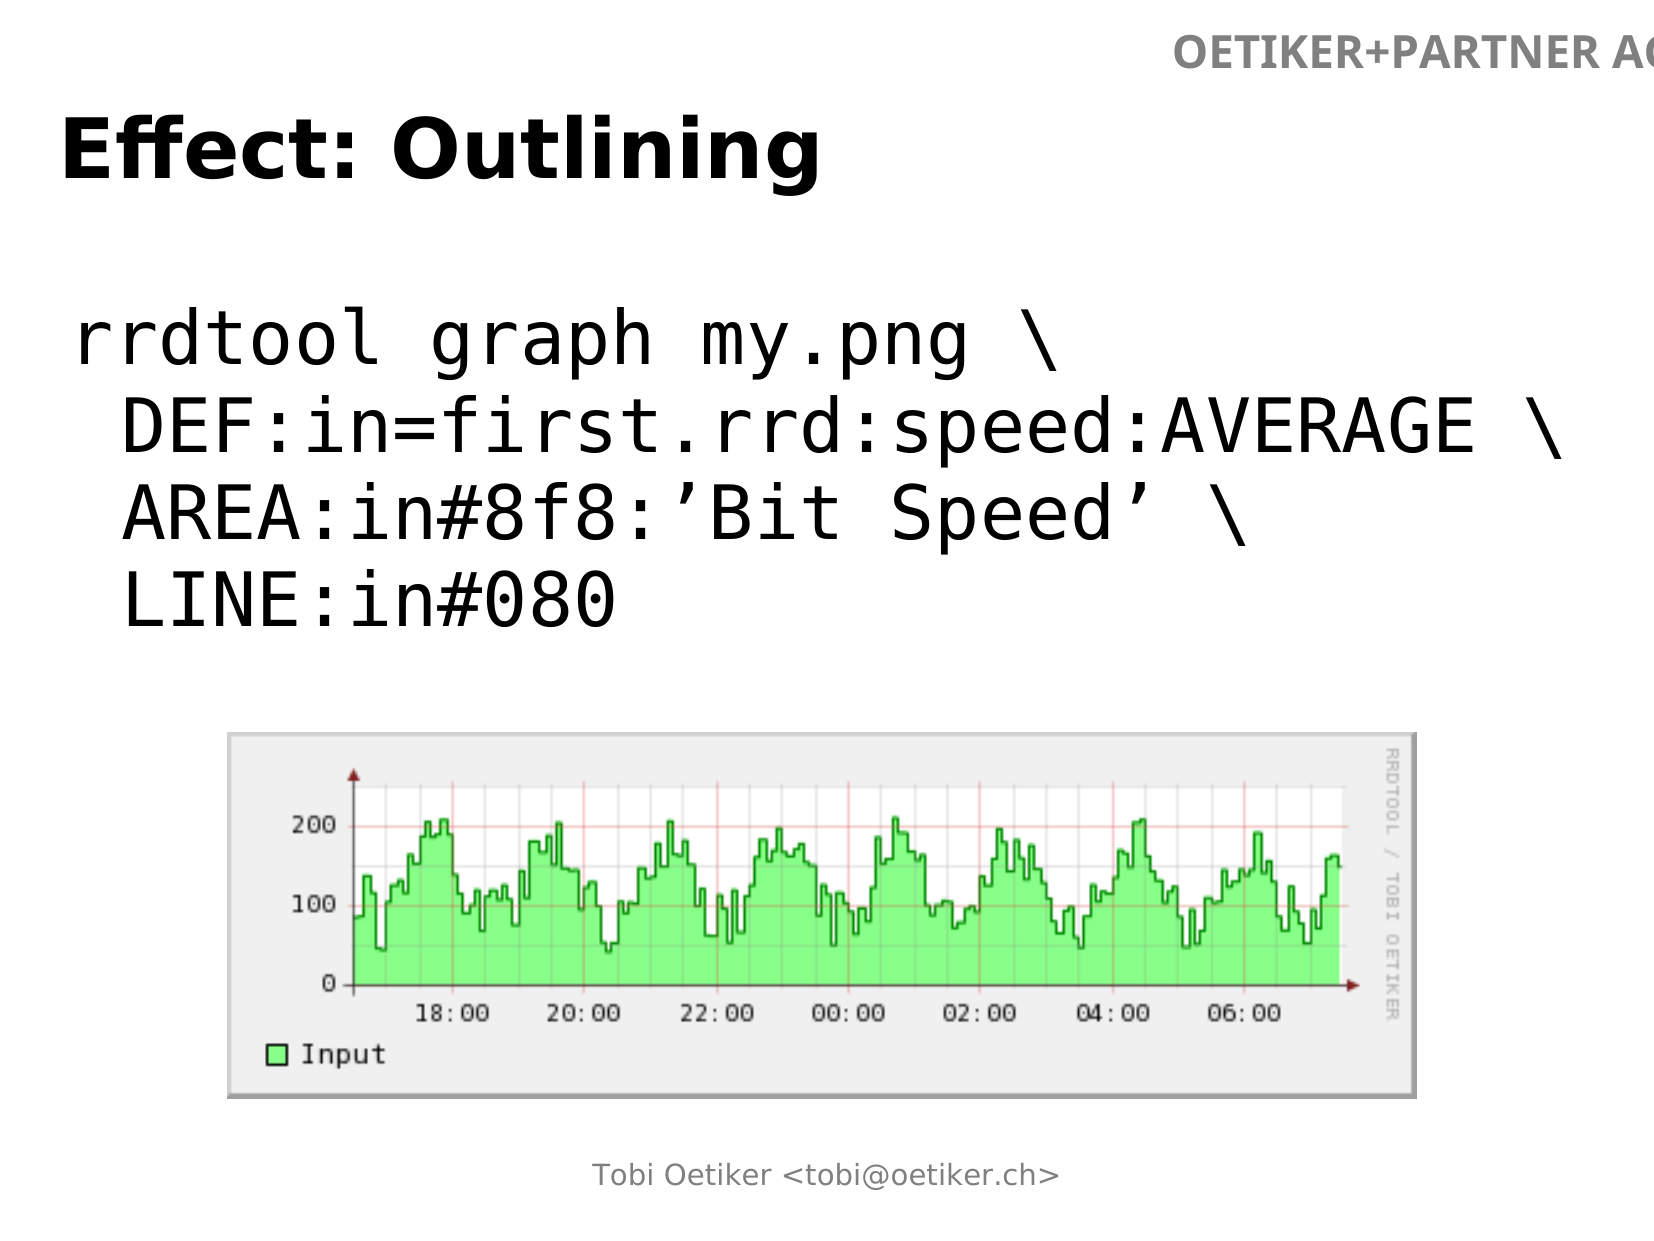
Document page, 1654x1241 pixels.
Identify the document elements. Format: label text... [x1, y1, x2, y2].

title Effect: Outlining [59, 75, 1607, 225]
picture [227, 732, 1417, 1099]
list rrdtool graph my.png \ DEF:in=first.rrd:speed:AVERAGE \ AREA:in#8f8:’Bit Speed’ \ LINE:in#080 [50, 295, 1571, 1099]
